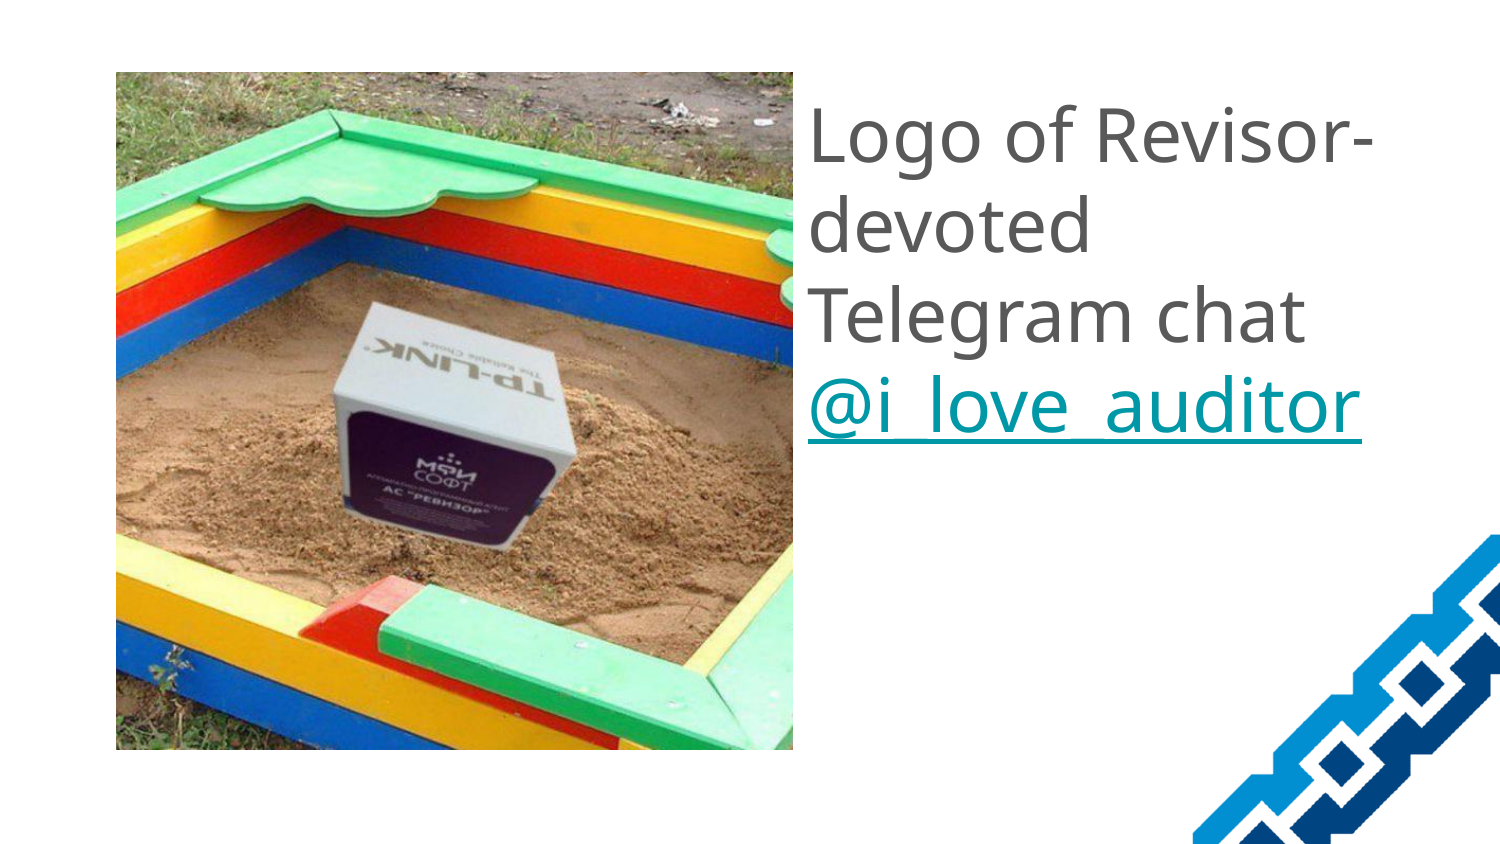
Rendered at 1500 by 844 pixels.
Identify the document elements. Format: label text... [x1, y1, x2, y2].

picture [0, 0, 1500, 844]
picture [1220, 564, 1500, 844]
list Logo of Revisor-devoted Telegram chat @i_love_auditor [792, 72, 1449, 750]
